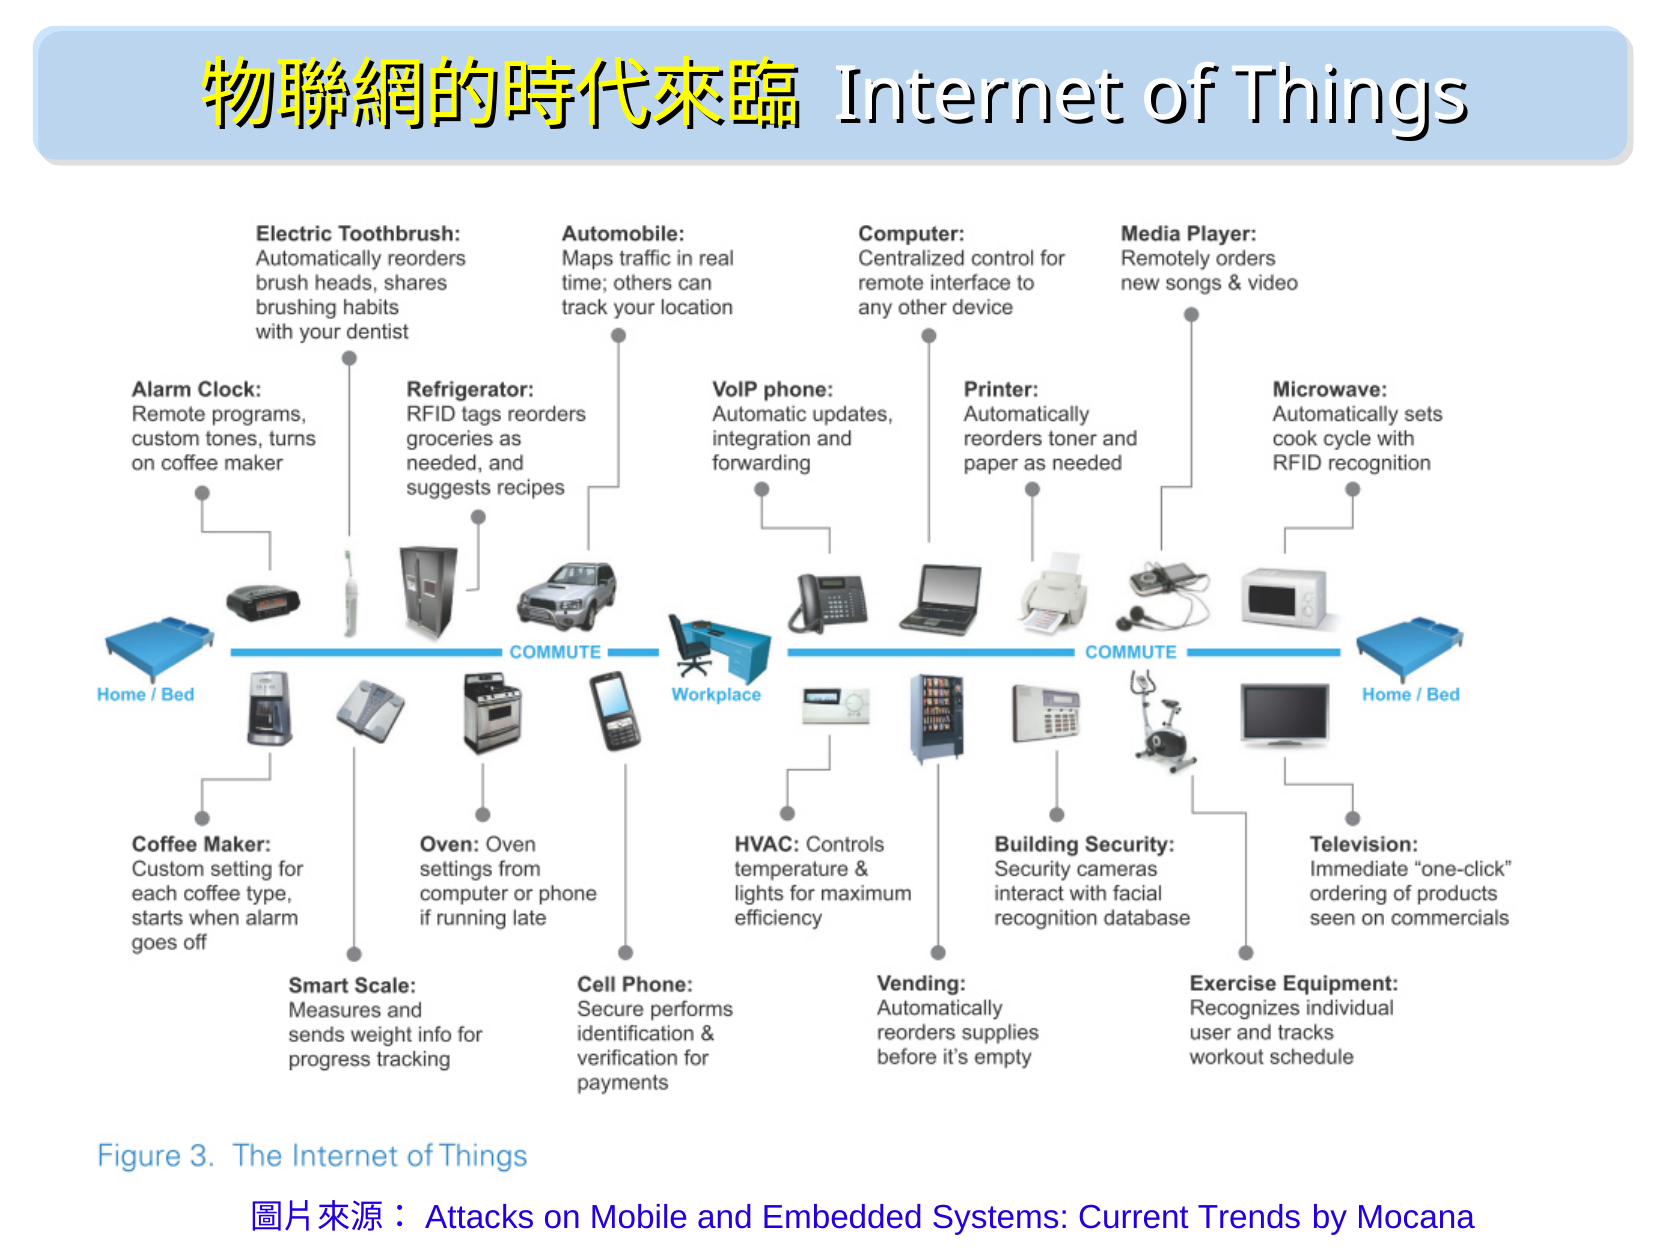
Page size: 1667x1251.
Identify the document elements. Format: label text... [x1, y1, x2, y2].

text_box 圖片來源：Attacks on Mobile and Embedded Systems: Current Trends by Mocana [236, 1187, 1512, 1243]
picture [58, 206, 1595, 1185]
title 物聯網的時代來臨 Internet of Things [0, 0, 1667, 184]
